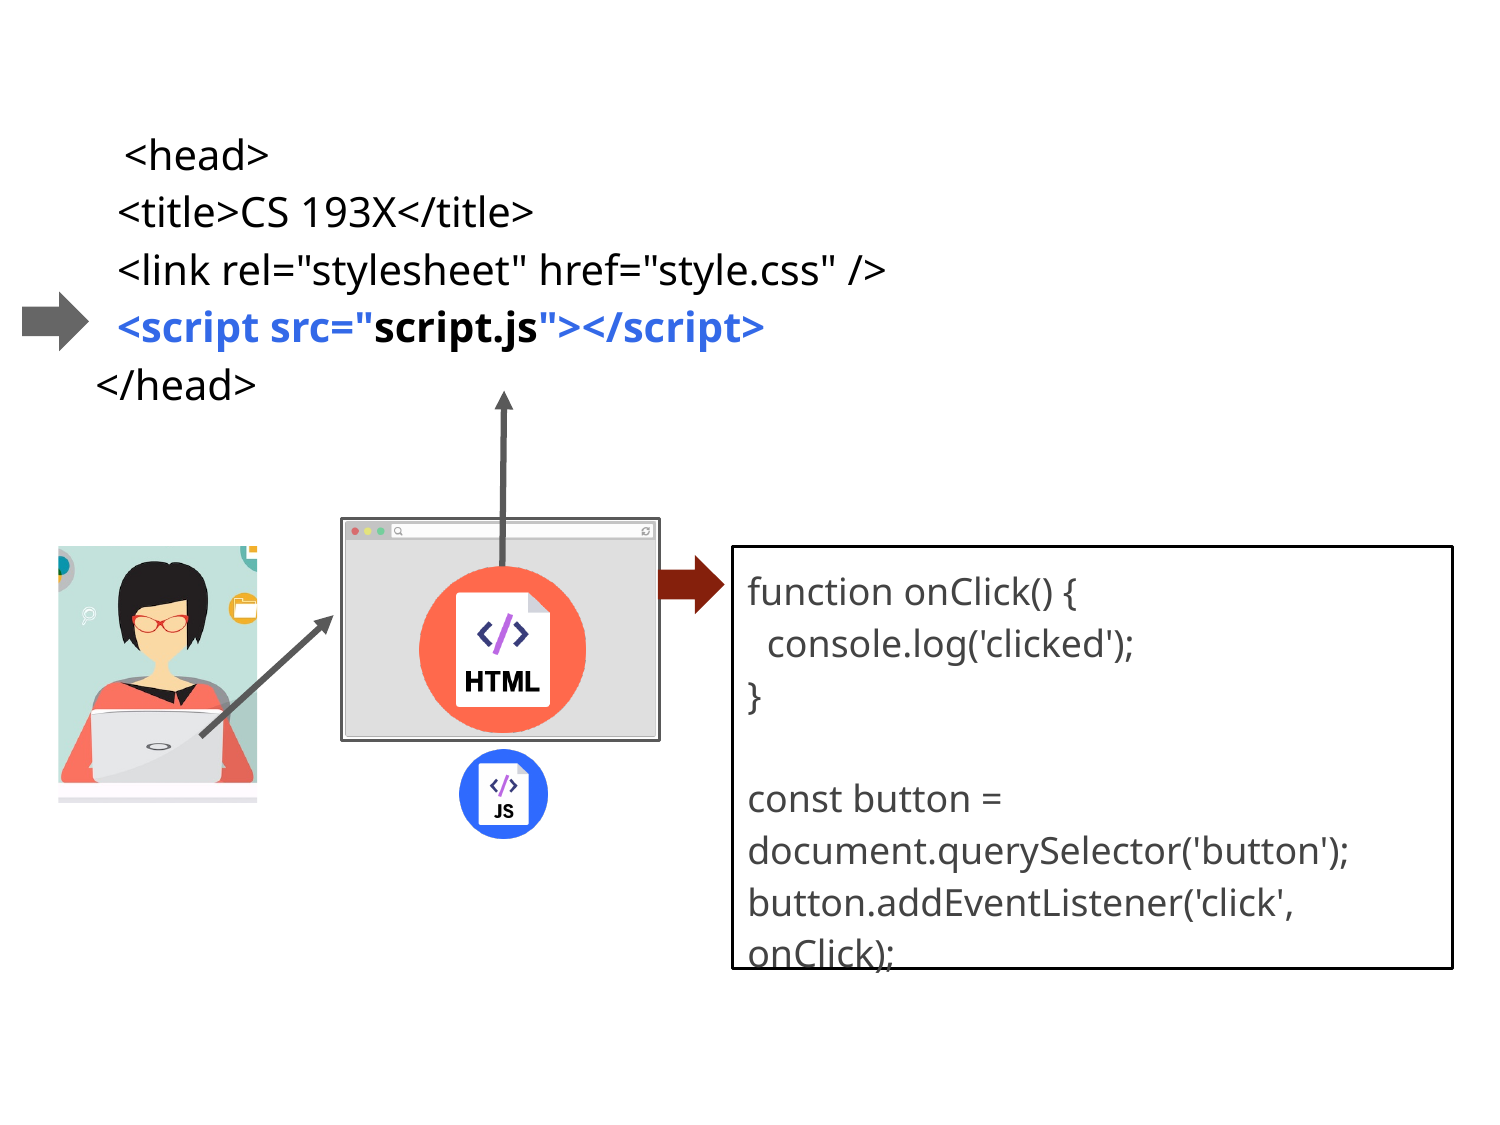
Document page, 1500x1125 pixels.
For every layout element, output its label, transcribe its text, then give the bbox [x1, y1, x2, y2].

text_box <head> <title>CS 193X</title> <link rel="stylesheet" href="style.css" /> <script src="script.js"></script> </head> [58, 106, 1161, 448]
text_box [657, 554, 725, 615]
picture [343, 519, 658, 739]
text_box function onClick() { console.log('clicked'); } const button = document.querySelector('button'); button.addEventListener('click', onClick); [732, 546, 1453, 969]
picture [58, 546, 258, 803]
text_box [22, 291, 89, 352]
picture [459, 749, 548, 839]
